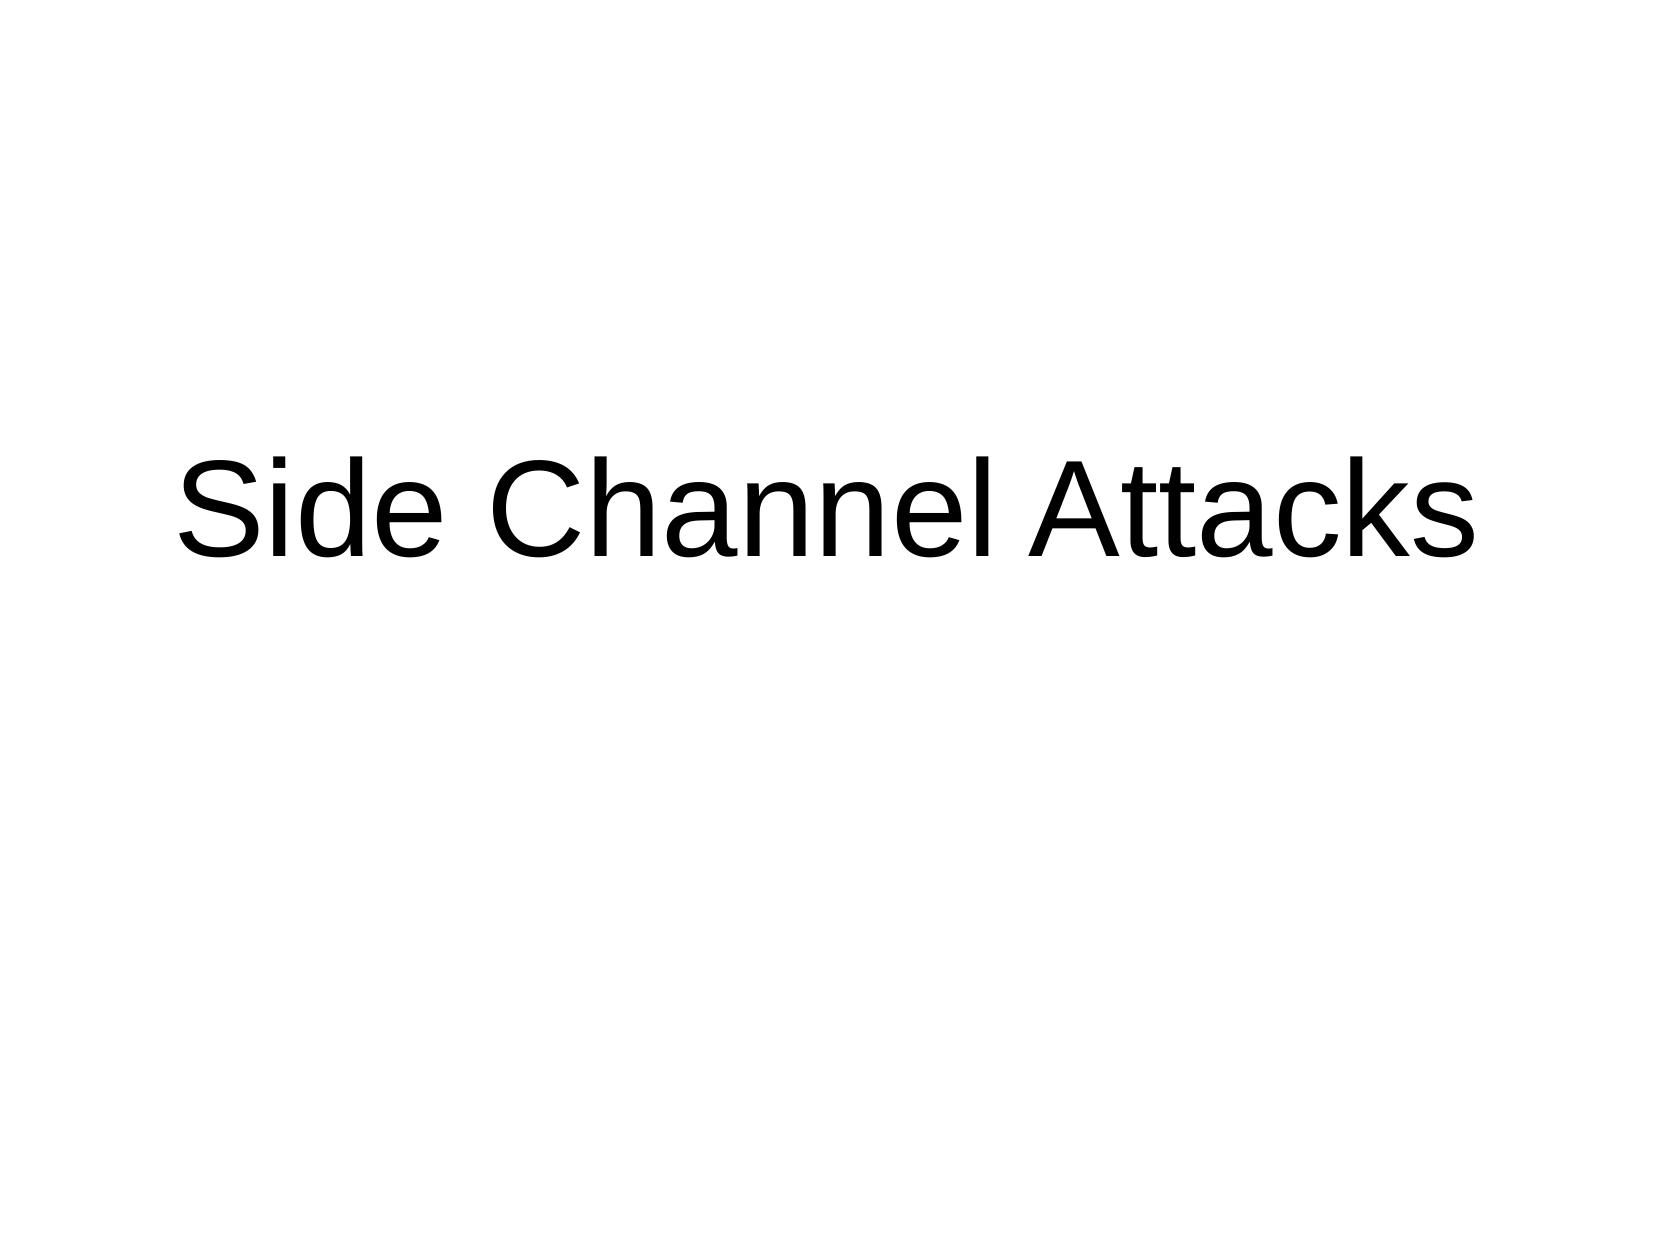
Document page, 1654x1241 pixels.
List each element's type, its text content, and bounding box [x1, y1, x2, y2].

subtitle Side Channel Attacks [82, 49, 1571, 968]
